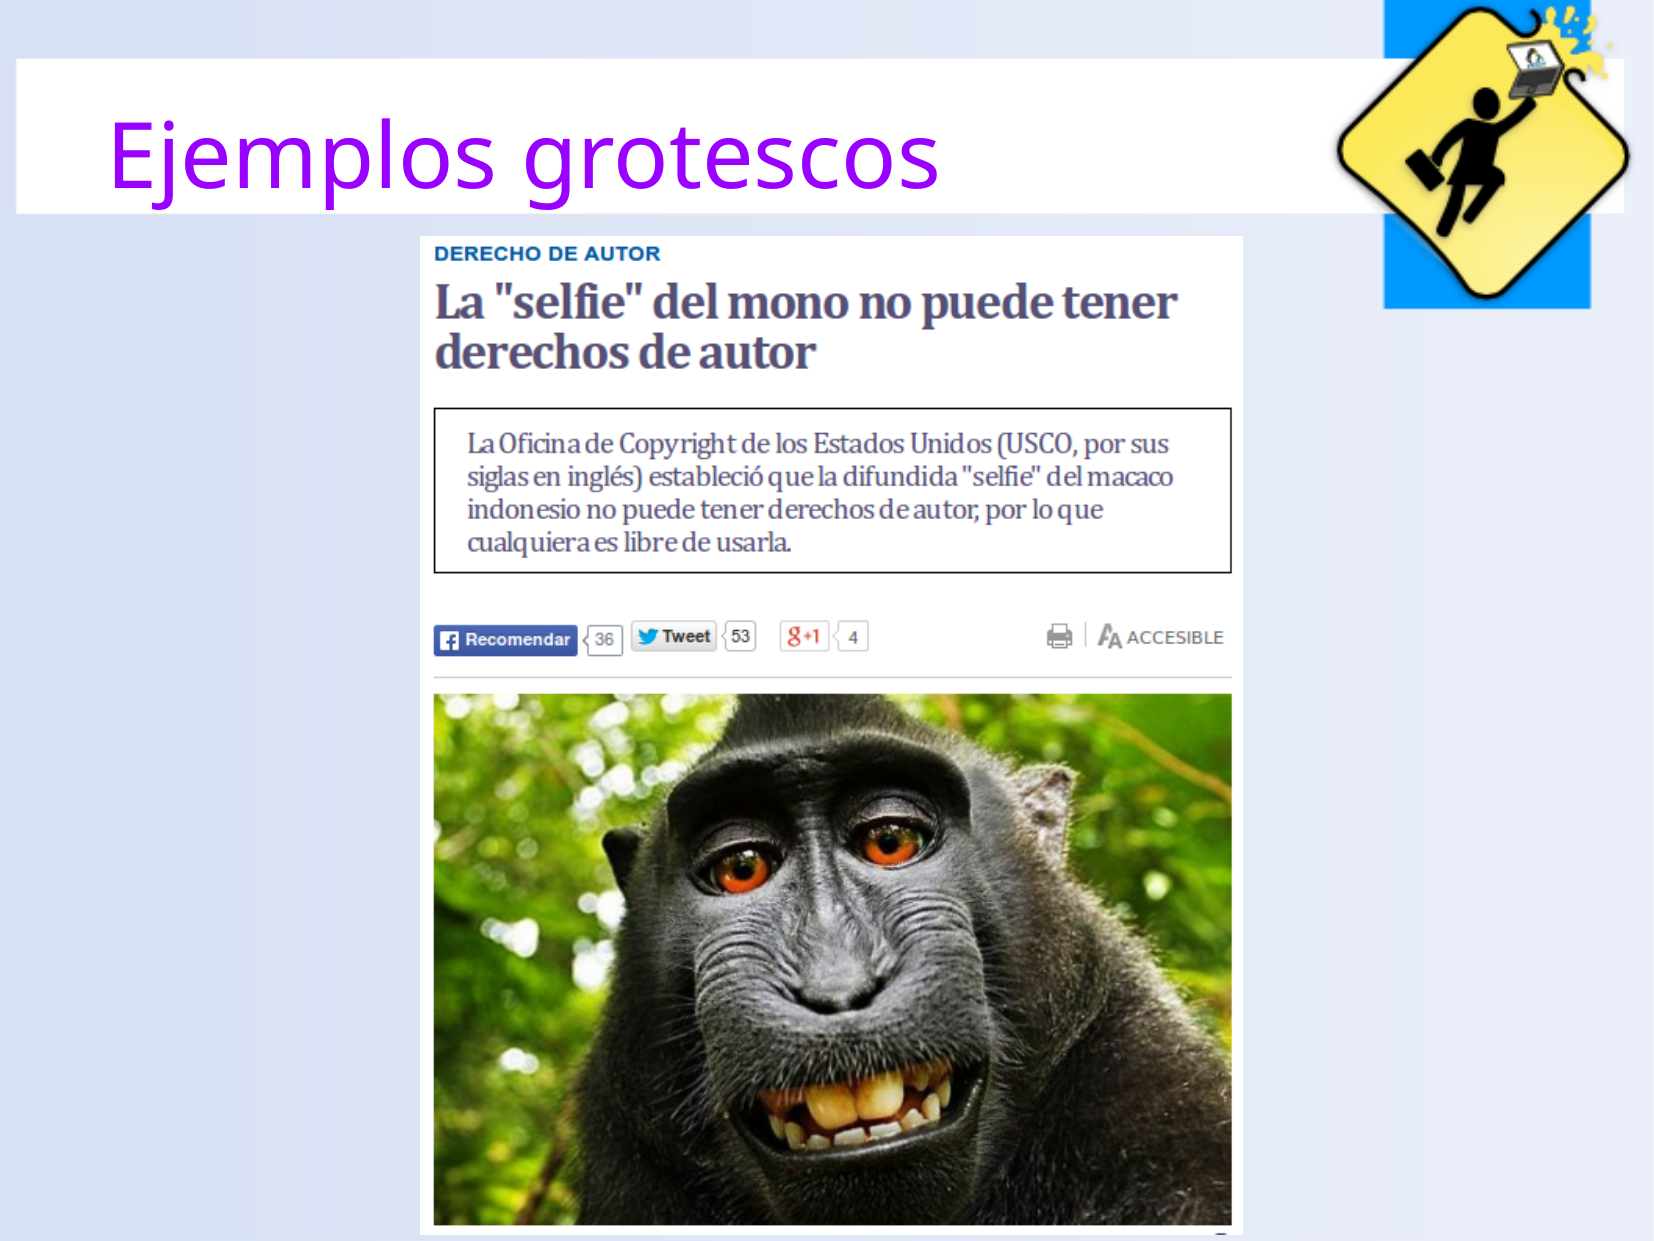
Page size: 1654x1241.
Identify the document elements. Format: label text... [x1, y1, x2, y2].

picture [0, 0, 1654, 1241]
title Ejemplos grotescos [82, 49, 1571, 257]
